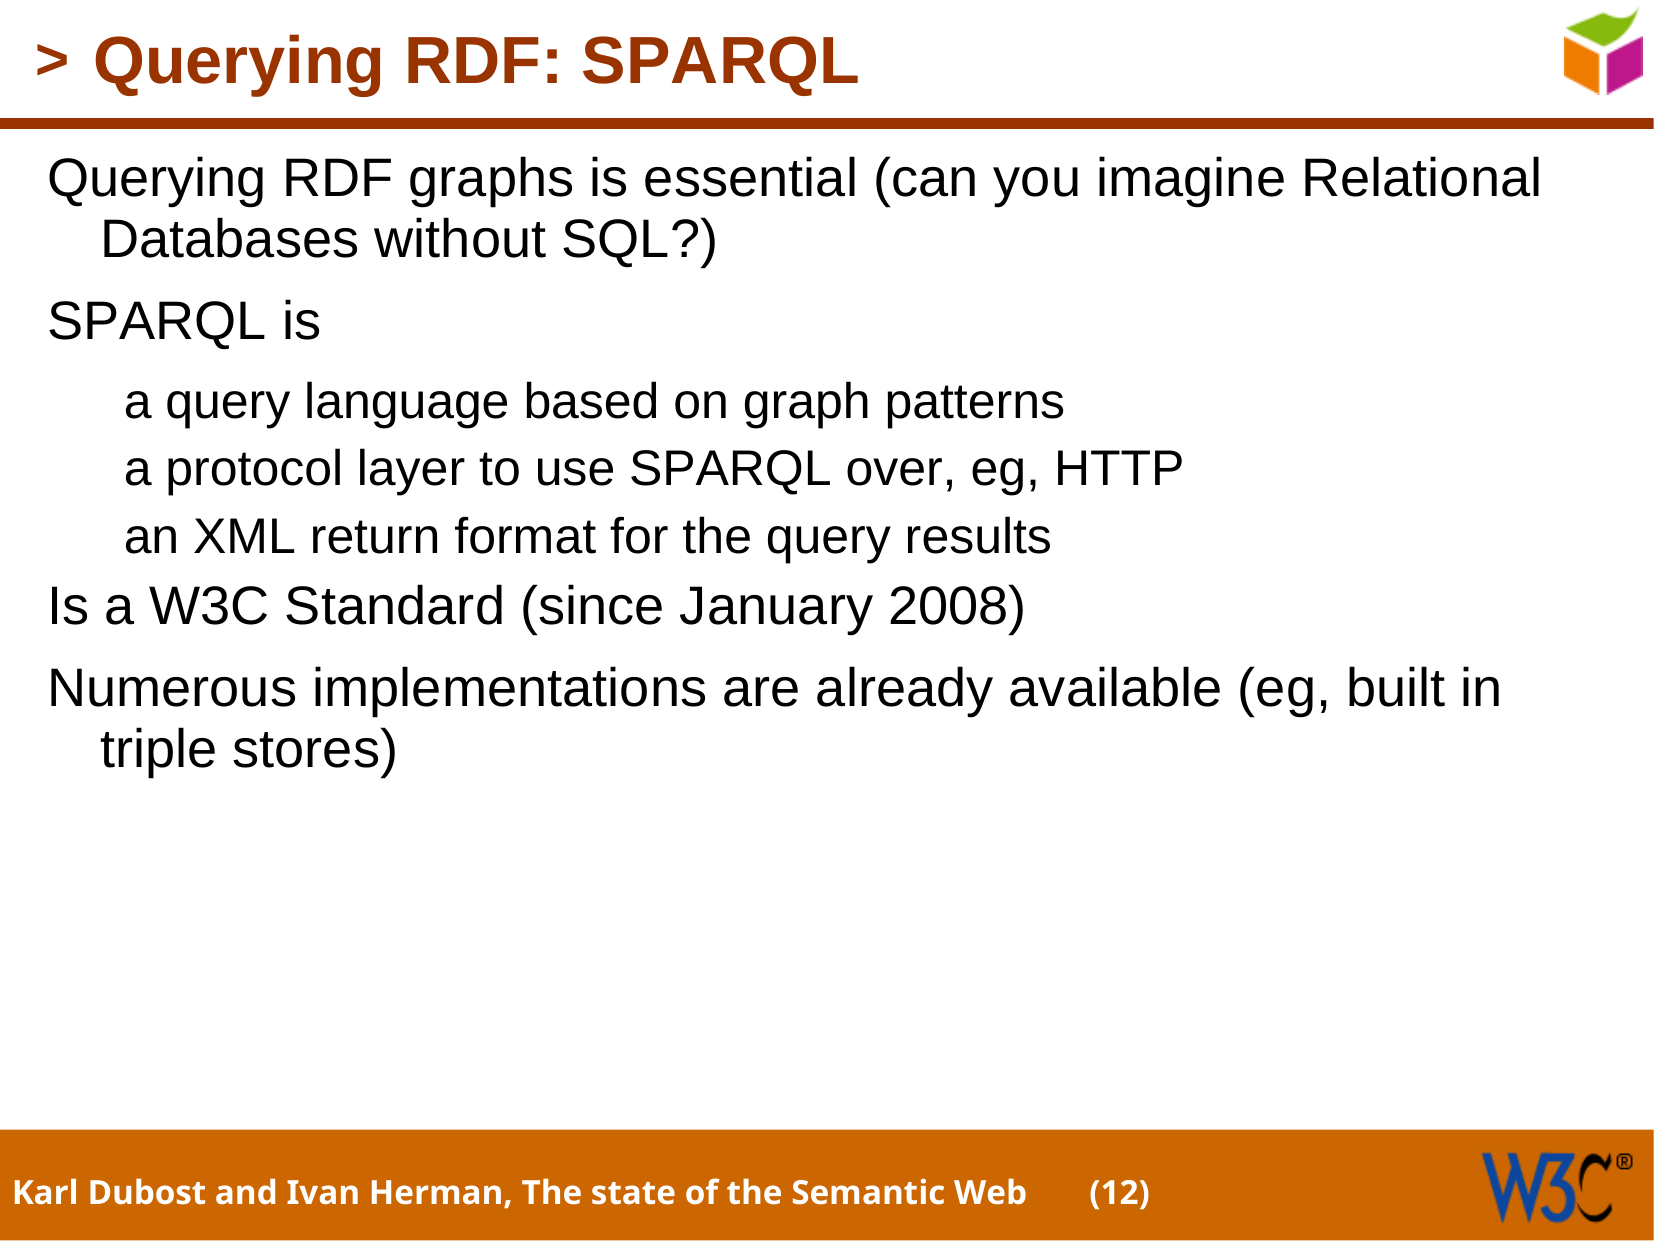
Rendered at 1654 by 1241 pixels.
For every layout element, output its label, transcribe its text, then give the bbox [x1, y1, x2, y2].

picture [1564, 5, 1643, 95]
picture [1477, 1149, 1639, 1228]
list Querying RDF graphs is essential (can you imagine Relational Databases without SQL?) SPARQL is a query language based on graph patterns a protocol layer to use SPARQL over, eg, HTTP an XML return format for the query results Is a W3C Standard (since January 2008) Numerous implementations are already available (eg, built in triple stores) [29, 147, 1624, 1119]
title Querying RDF: SPARQL [93, 7, 1493, 111]
